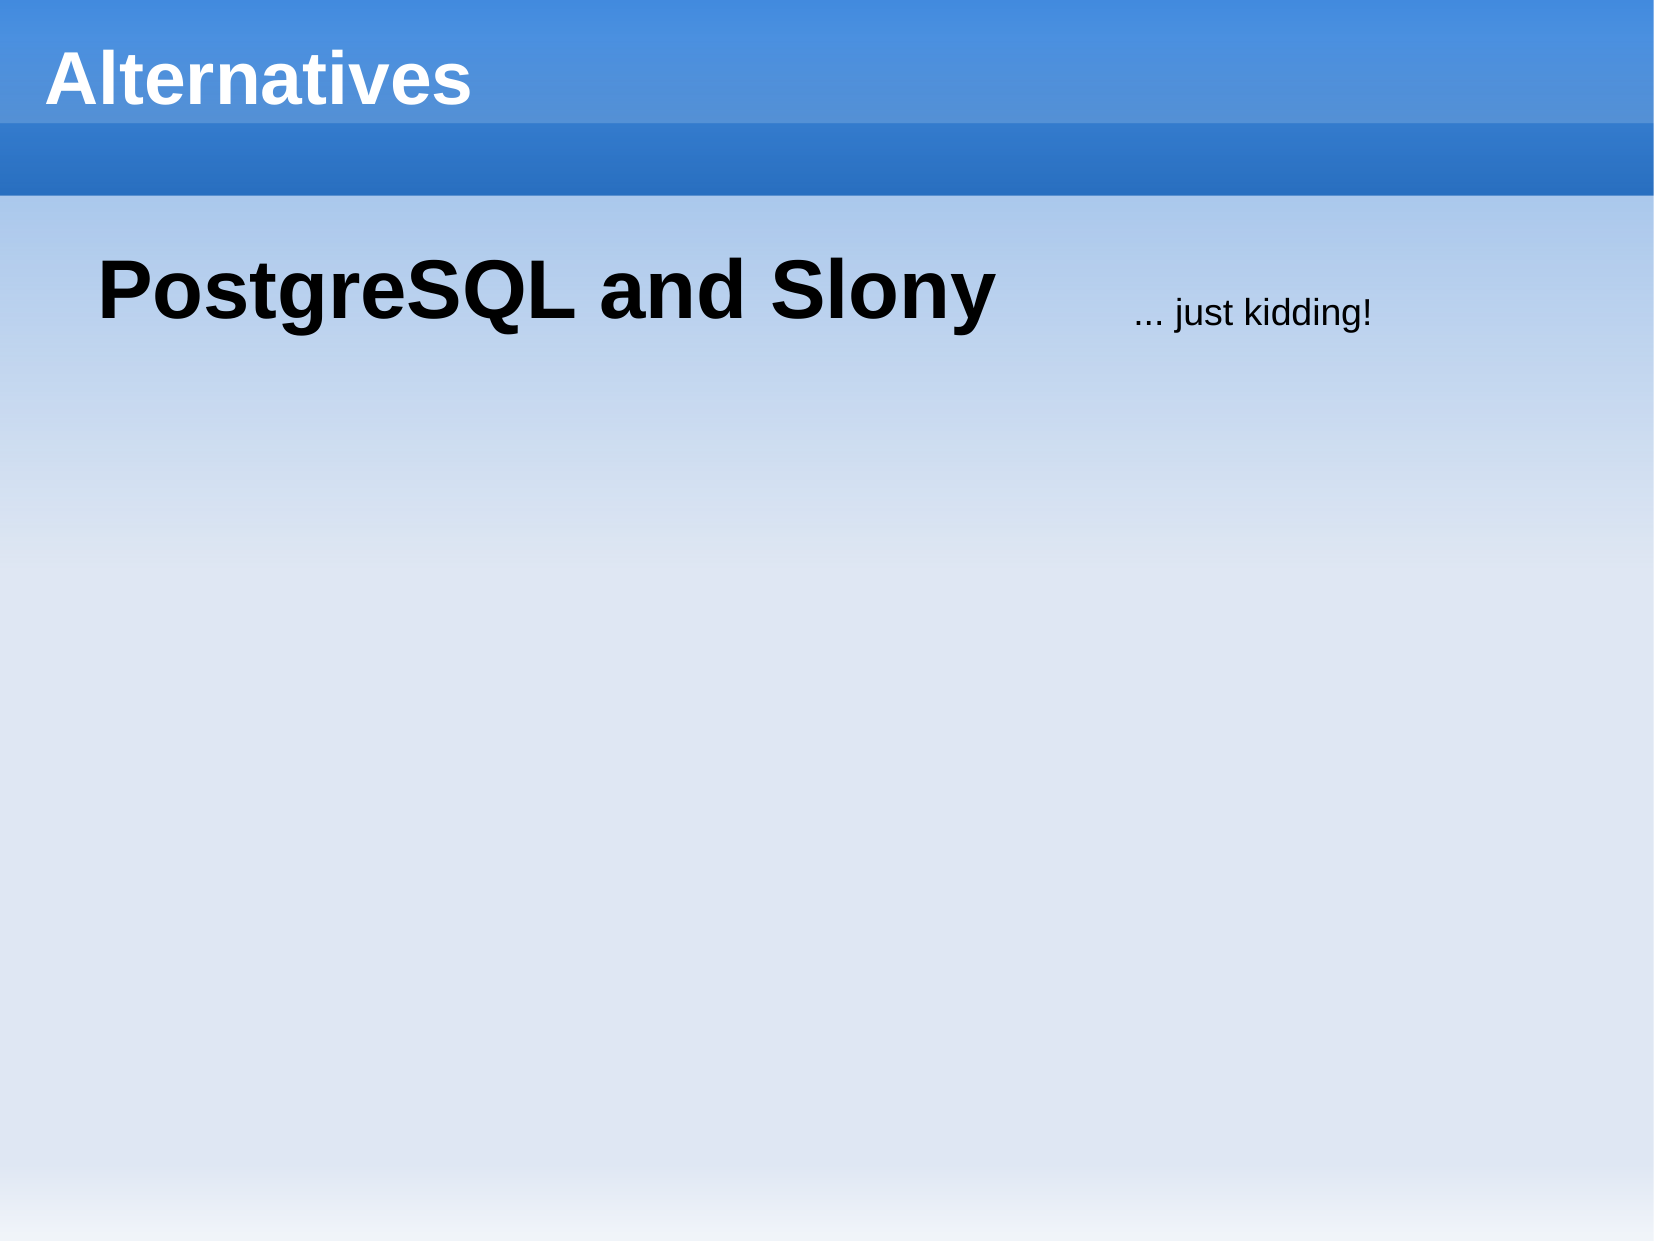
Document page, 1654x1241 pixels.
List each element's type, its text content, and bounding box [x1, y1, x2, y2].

text_box Alternatives [29, 29, 1625, 158]
picture [0, 0, 1654, 1241]
text_box ... just kidding! [1118, 283, 1388, 355]
text_box PostgreSQL and Slony [59, 236, 1595, 377]
